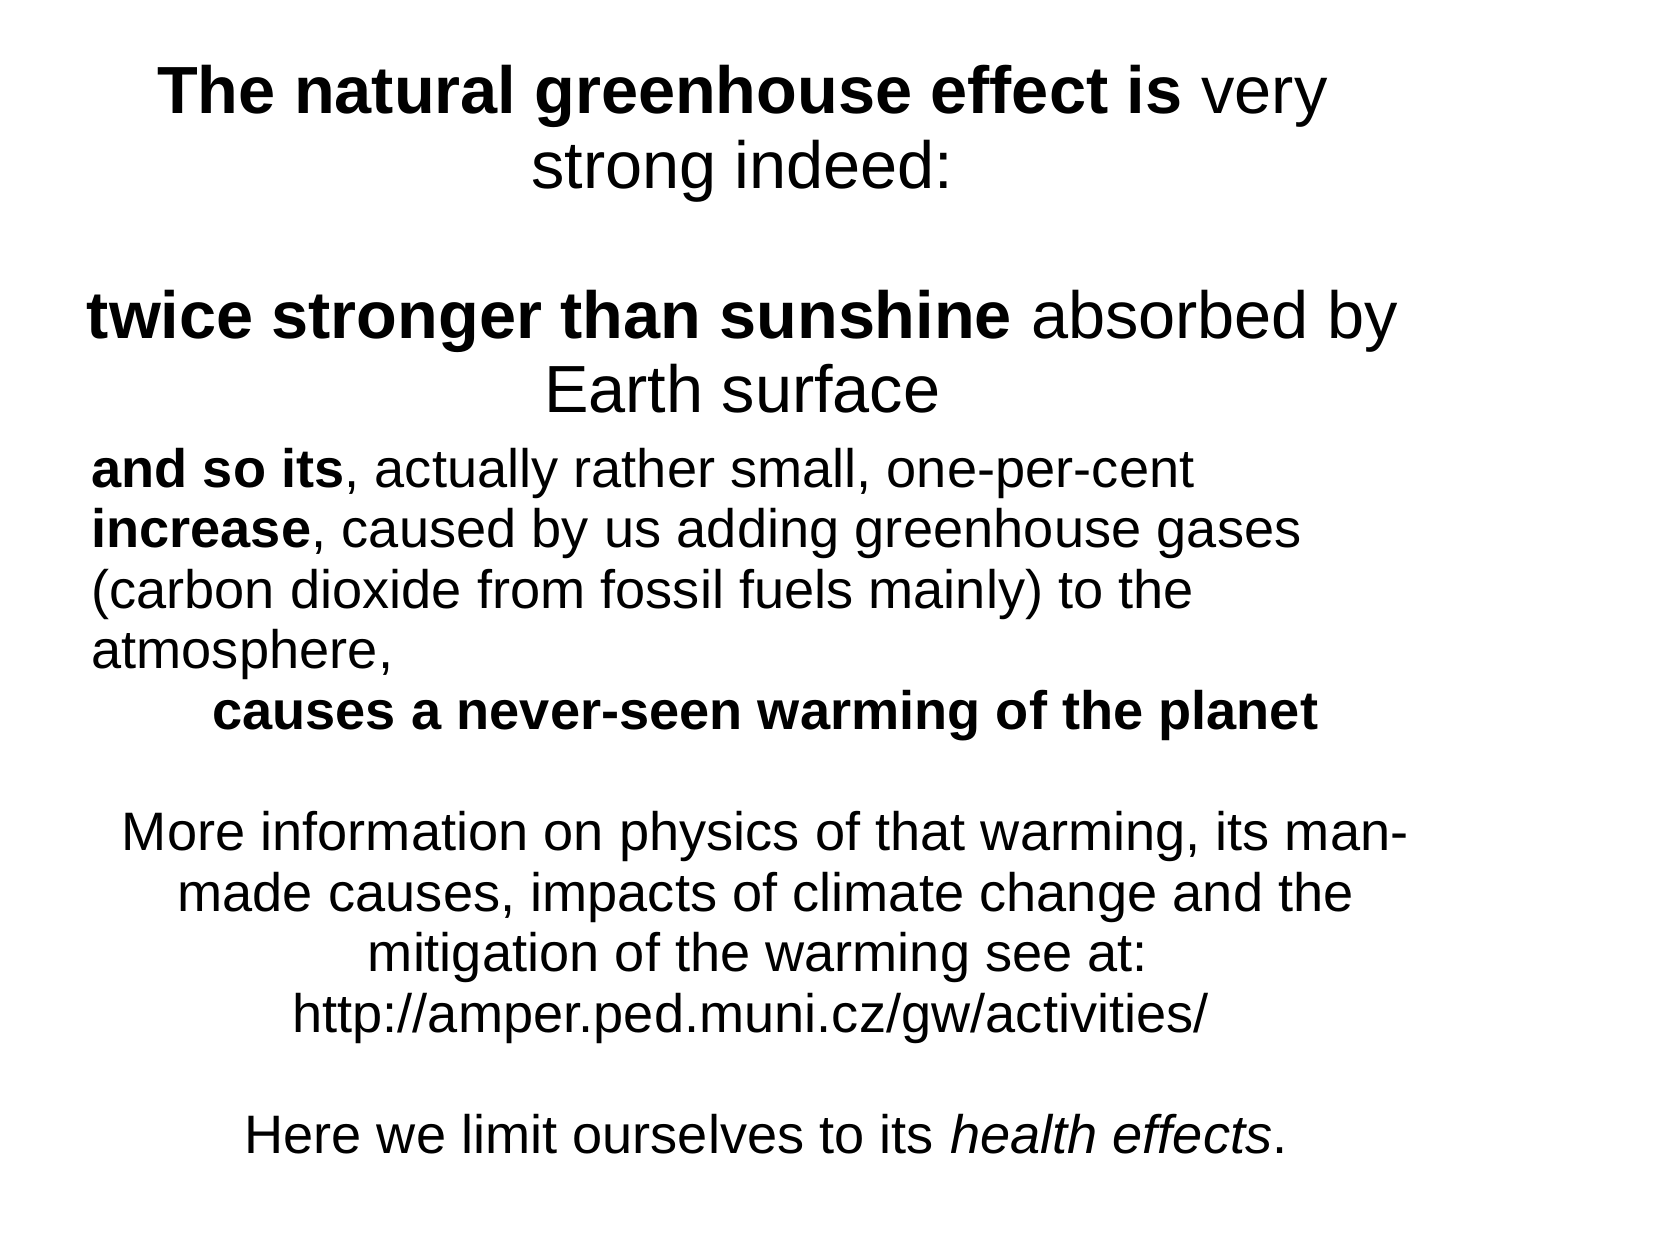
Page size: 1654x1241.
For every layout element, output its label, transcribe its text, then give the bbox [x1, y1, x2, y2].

title The natural greenhouse effect is very strong indeed: twice stronger than sunshine absorbed by Earth surface [67, 53, 1418, 428]
subtitle and so its, actually rather small, one-per-cent increase, caused by us adding greenhouse gases (carbon dioxide from fossil fuels mainly) to the atmosphere, causes a never-seen warming of the planet More information on physics of that warming, its man-made causes, impacts of climate change and the mitigation of the warming see at: http://amper.ped.muni.cz/gw/activities/ Here we limit ourselves to its health effects. [91, 435, 1441, 1229]
